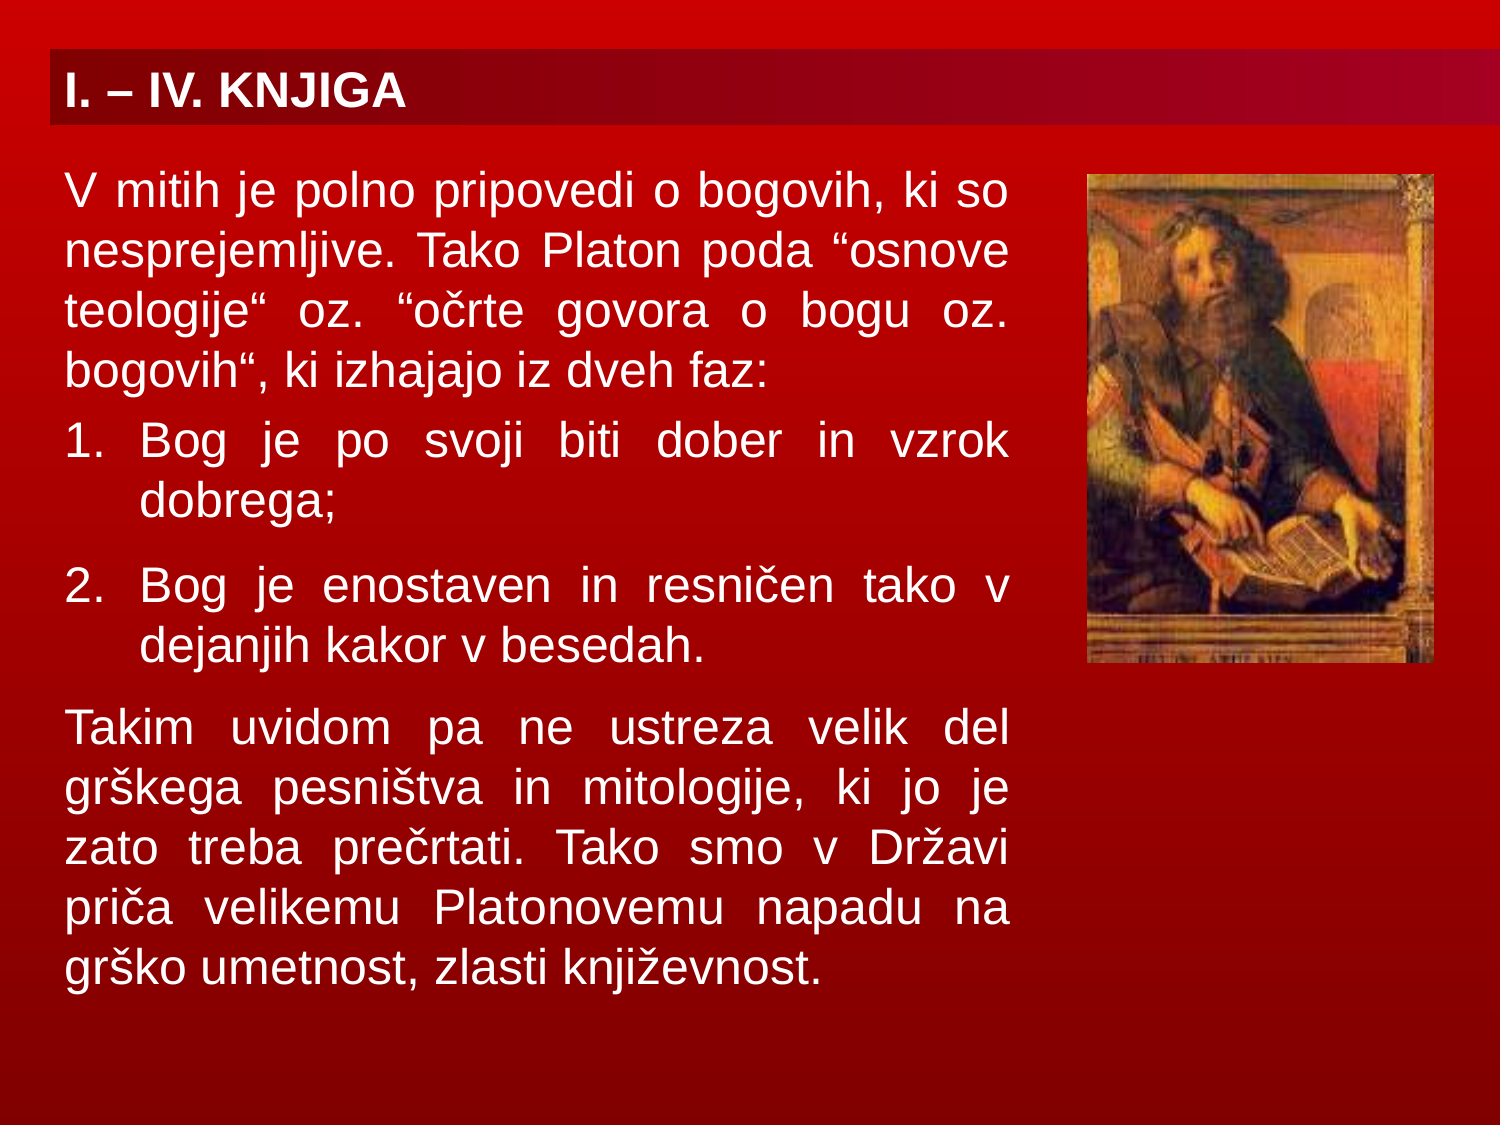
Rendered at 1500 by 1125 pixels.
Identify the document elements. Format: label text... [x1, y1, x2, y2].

picture [1087, 174, 1434, 663]
text_box V mitih je polno pripovedi o bogovih, ki so nesprejemljive. Tako Platon poda “osnove teologije“ oz. “očrte govora o bogu oz. bogovih“, ki izhajajo iz dveh faz: [49, 149, 1025, 399]
text_box Bog je po svoji biti dober in vzrok dobrega; Bog je enostaven in resničen tako v dejanjih kakor v besedah. [49, 399, 1025, 680]
text_box I. – IV. KNJIGA [50, 49, 1500, 125]
text_box Takim uvidom pa ne ustreza velik del grškega pesništva in mitologije, ki jo je zato treba prečrtati. Tako smo v Državi priča velikemu Platonovemu napadu na grško umetnost, zlasti književnost. [49, 687, 1025, 1003]
